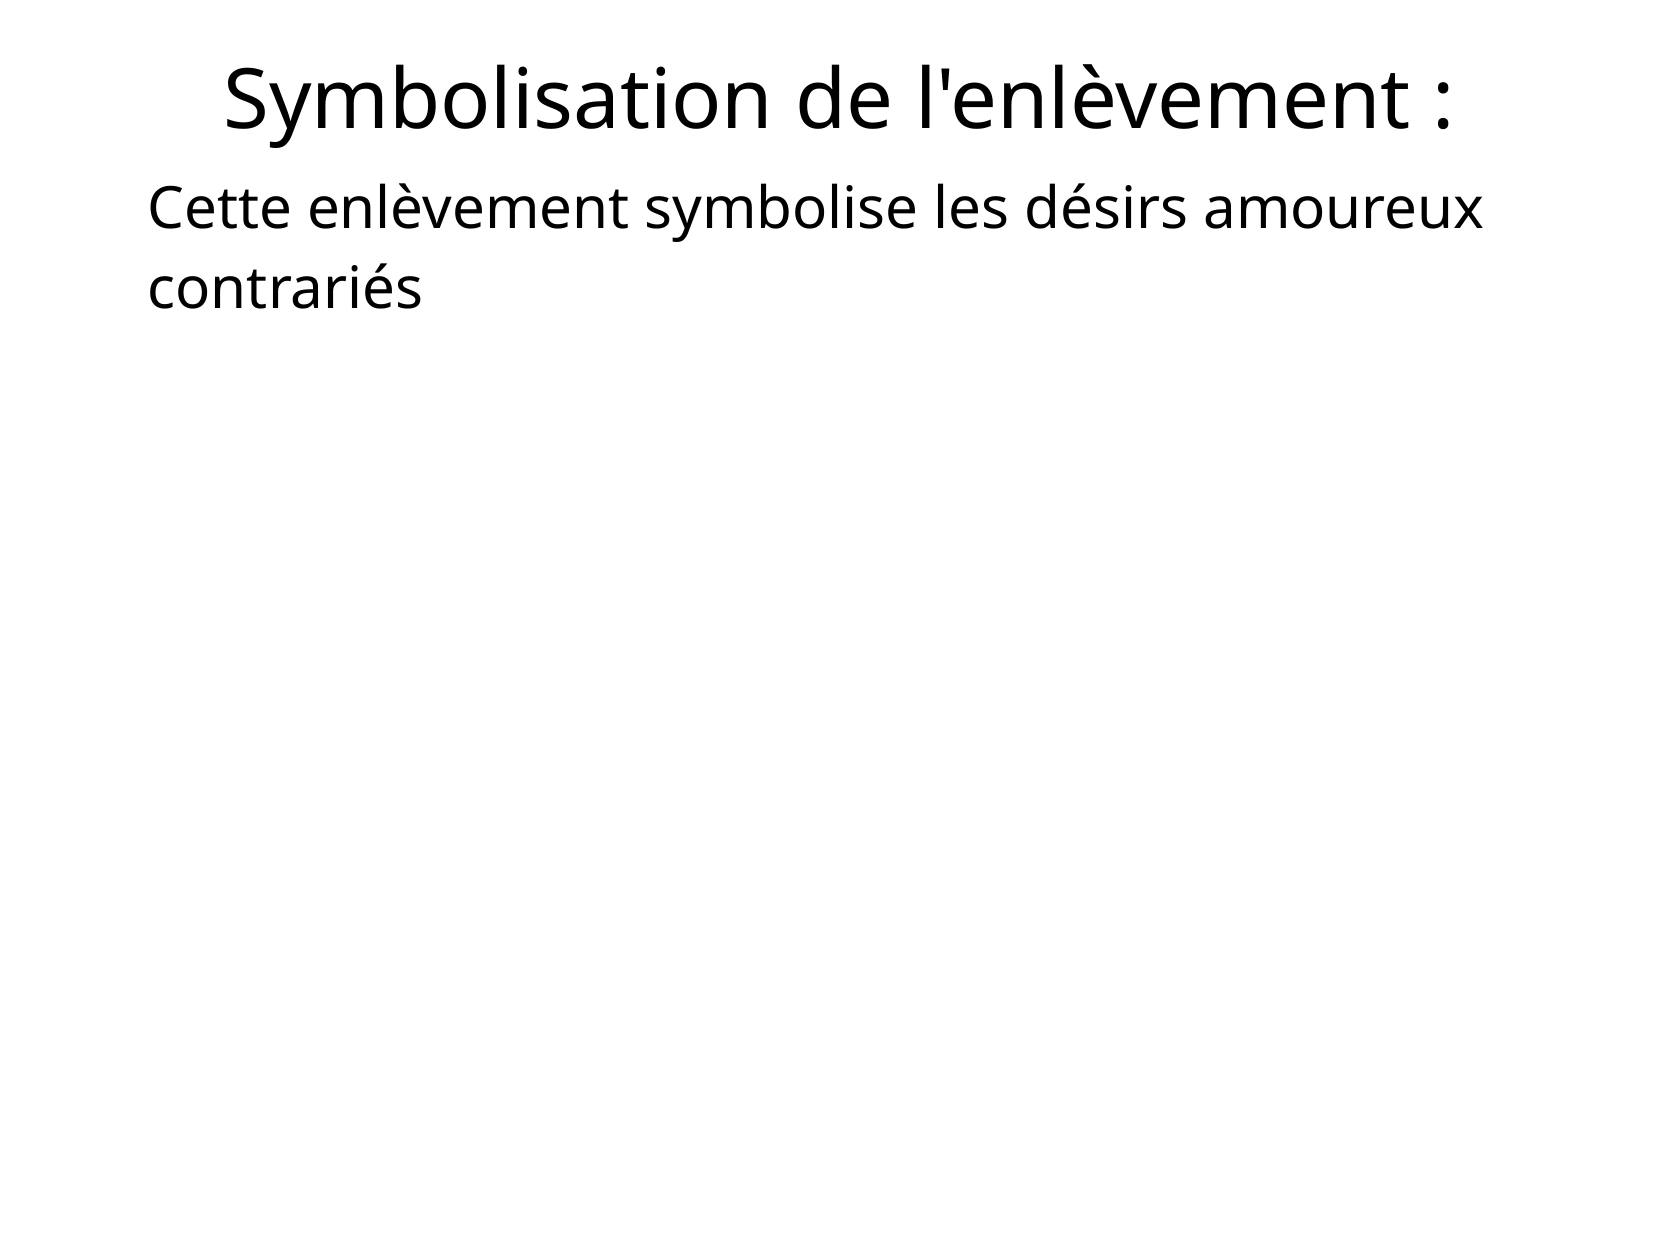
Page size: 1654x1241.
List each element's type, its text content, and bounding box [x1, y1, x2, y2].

title Symbolisation de l'enlèvement : [106, 19, 1595, 173]
list Cette enlèvement symbolise les désirs amoureux contrariés [76, 166, 1565, 1152]
